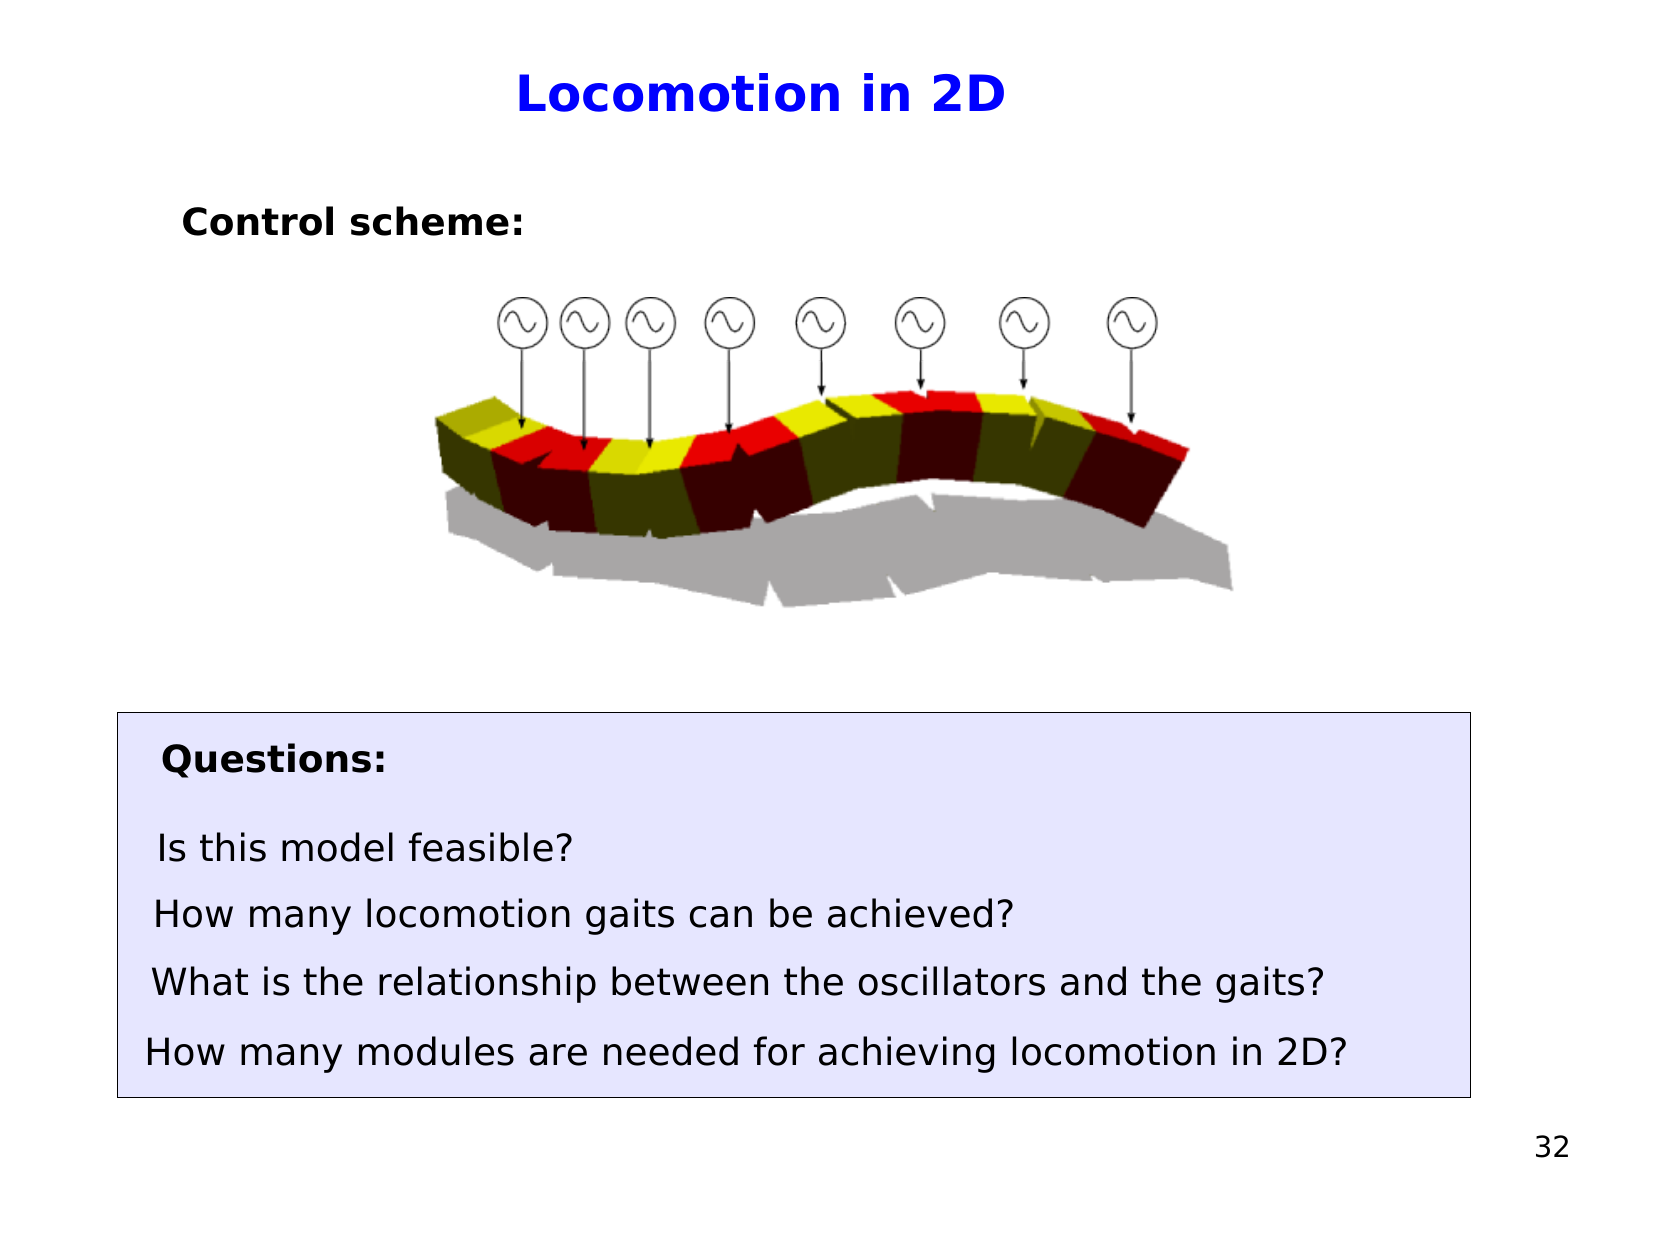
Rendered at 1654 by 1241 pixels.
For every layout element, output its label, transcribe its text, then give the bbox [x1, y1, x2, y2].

picture [405, 297, 1259, 630]
text_box Control scheme: [166, 193, 541, 252]
text_box Questions: [146, 730, 403, 789]
text_box What is the relationship between the oscillators and the gaits? [135, 953, 1343, 1012]
text_box How many modules are needed for achieving locomotion in 2D? [129, 1022, 1365, 1082]
text_box Locomotion in 2D [500, 57, 1022, 131]
text_box Is this model feasible? [129, 819, 590, 878]
text_box [117, 712, 1471, 1098]
text_box How many locomotion gaits can be achieved? [138, 885, 1032, 944]
